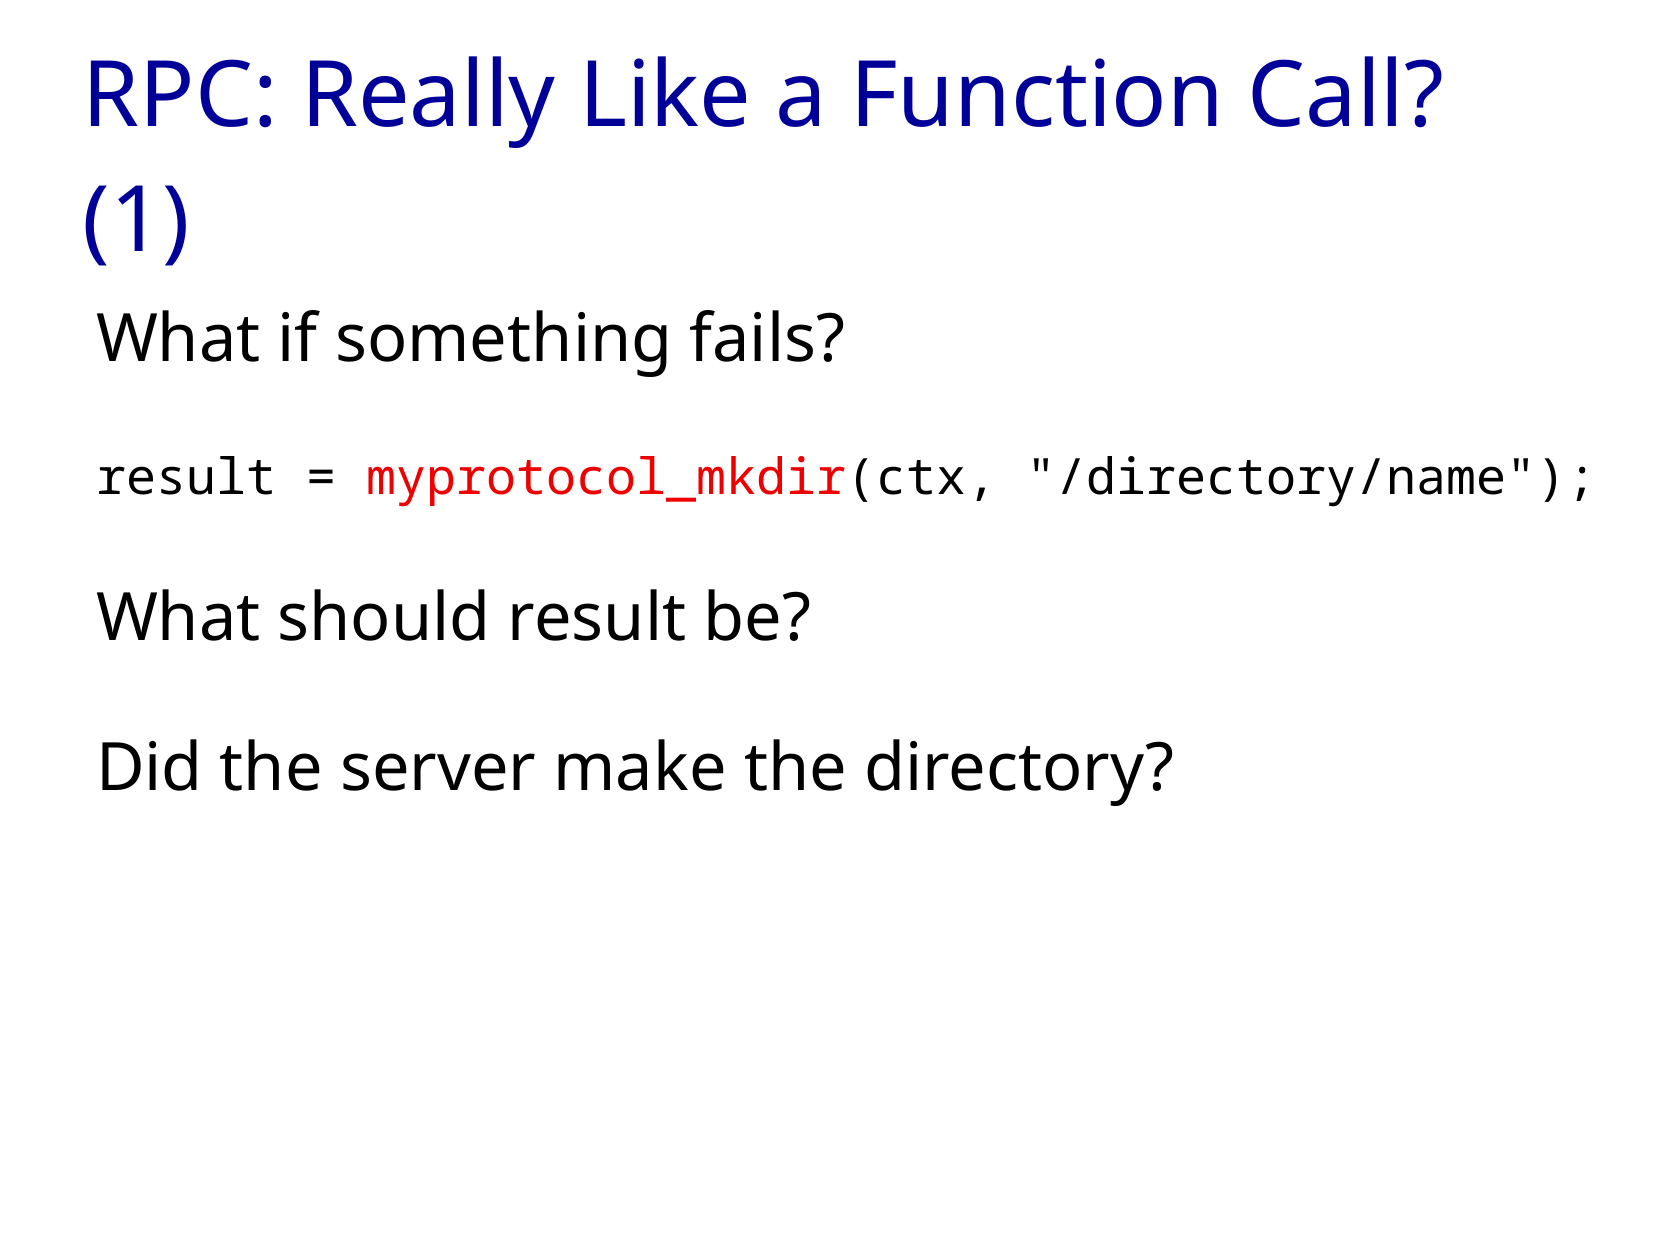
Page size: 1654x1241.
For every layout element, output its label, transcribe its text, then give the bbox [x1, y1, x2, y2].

title RPC: Really Like a Function Call? (1) [82, 49, 1571, 257]
list What if something fails? result = myprotocol_mkdir(ctx, "/directory/name"); What should result be? Did the server make the directory? [60, 290, 1654, 1096]
